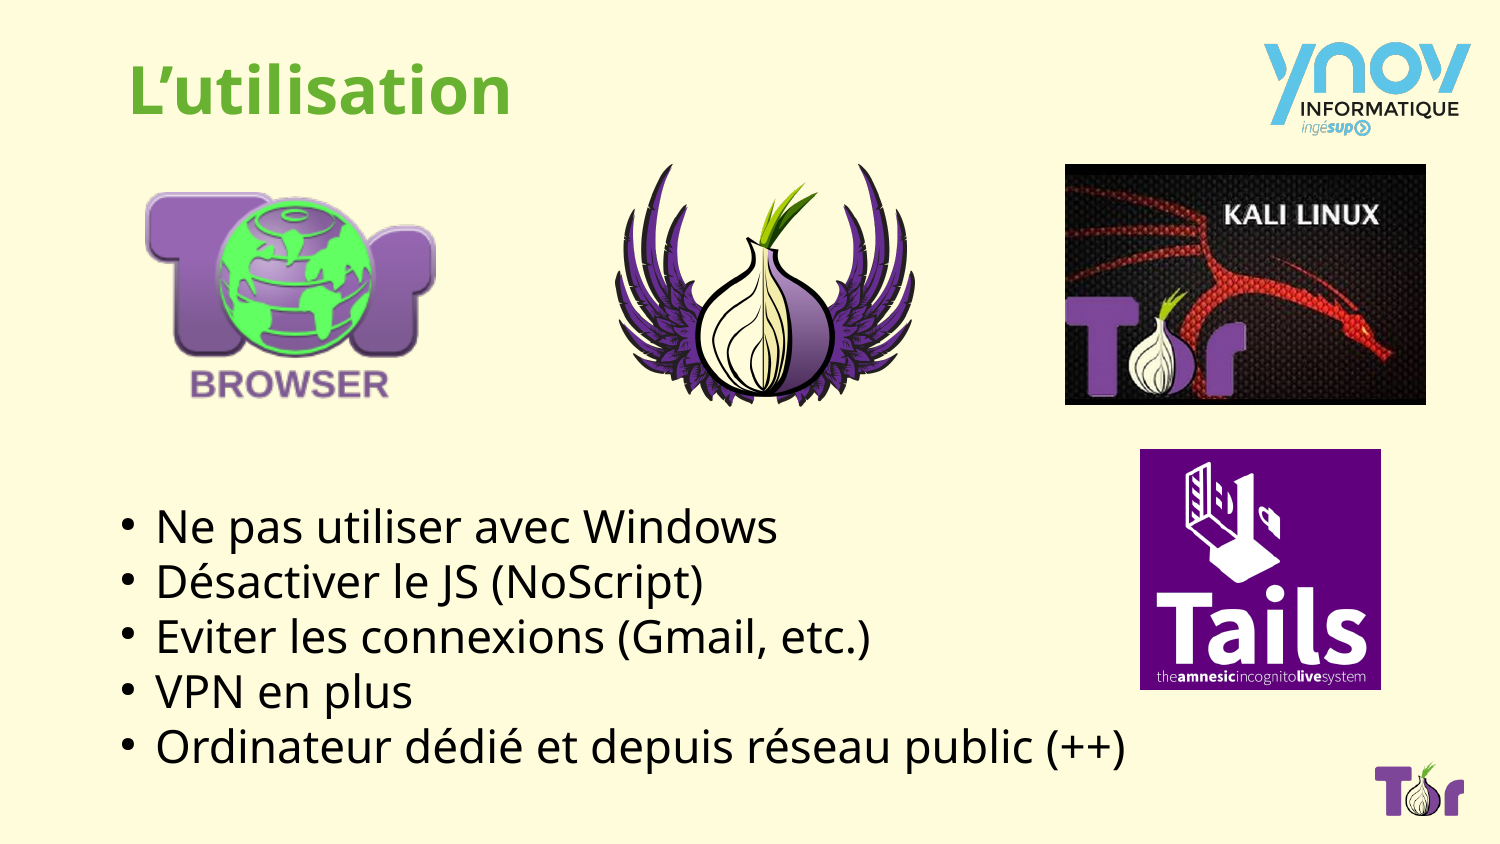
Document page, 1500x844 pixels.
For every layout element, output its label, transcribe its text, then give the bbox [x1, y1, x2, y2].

picture [1264, 42, 1471, 136]
text_box L’utilisation [112, 40, 976, 136]
picture [615, 135, 915, 436]
picture [1140, 449, 1381, 691]
text_box Ne pas utiliser avec Windows Désactiver le JS (NoScript) Eviter les connexions (Gmail, etc.) VPN en plus Ordinateur dédié et depuis réseau public (++) [105, 490, 1276, 781]
picture [145, 192, 436, 406]
picture [1065, 164, 1426, 406]
picture [1375, 761, 1464, 816]
